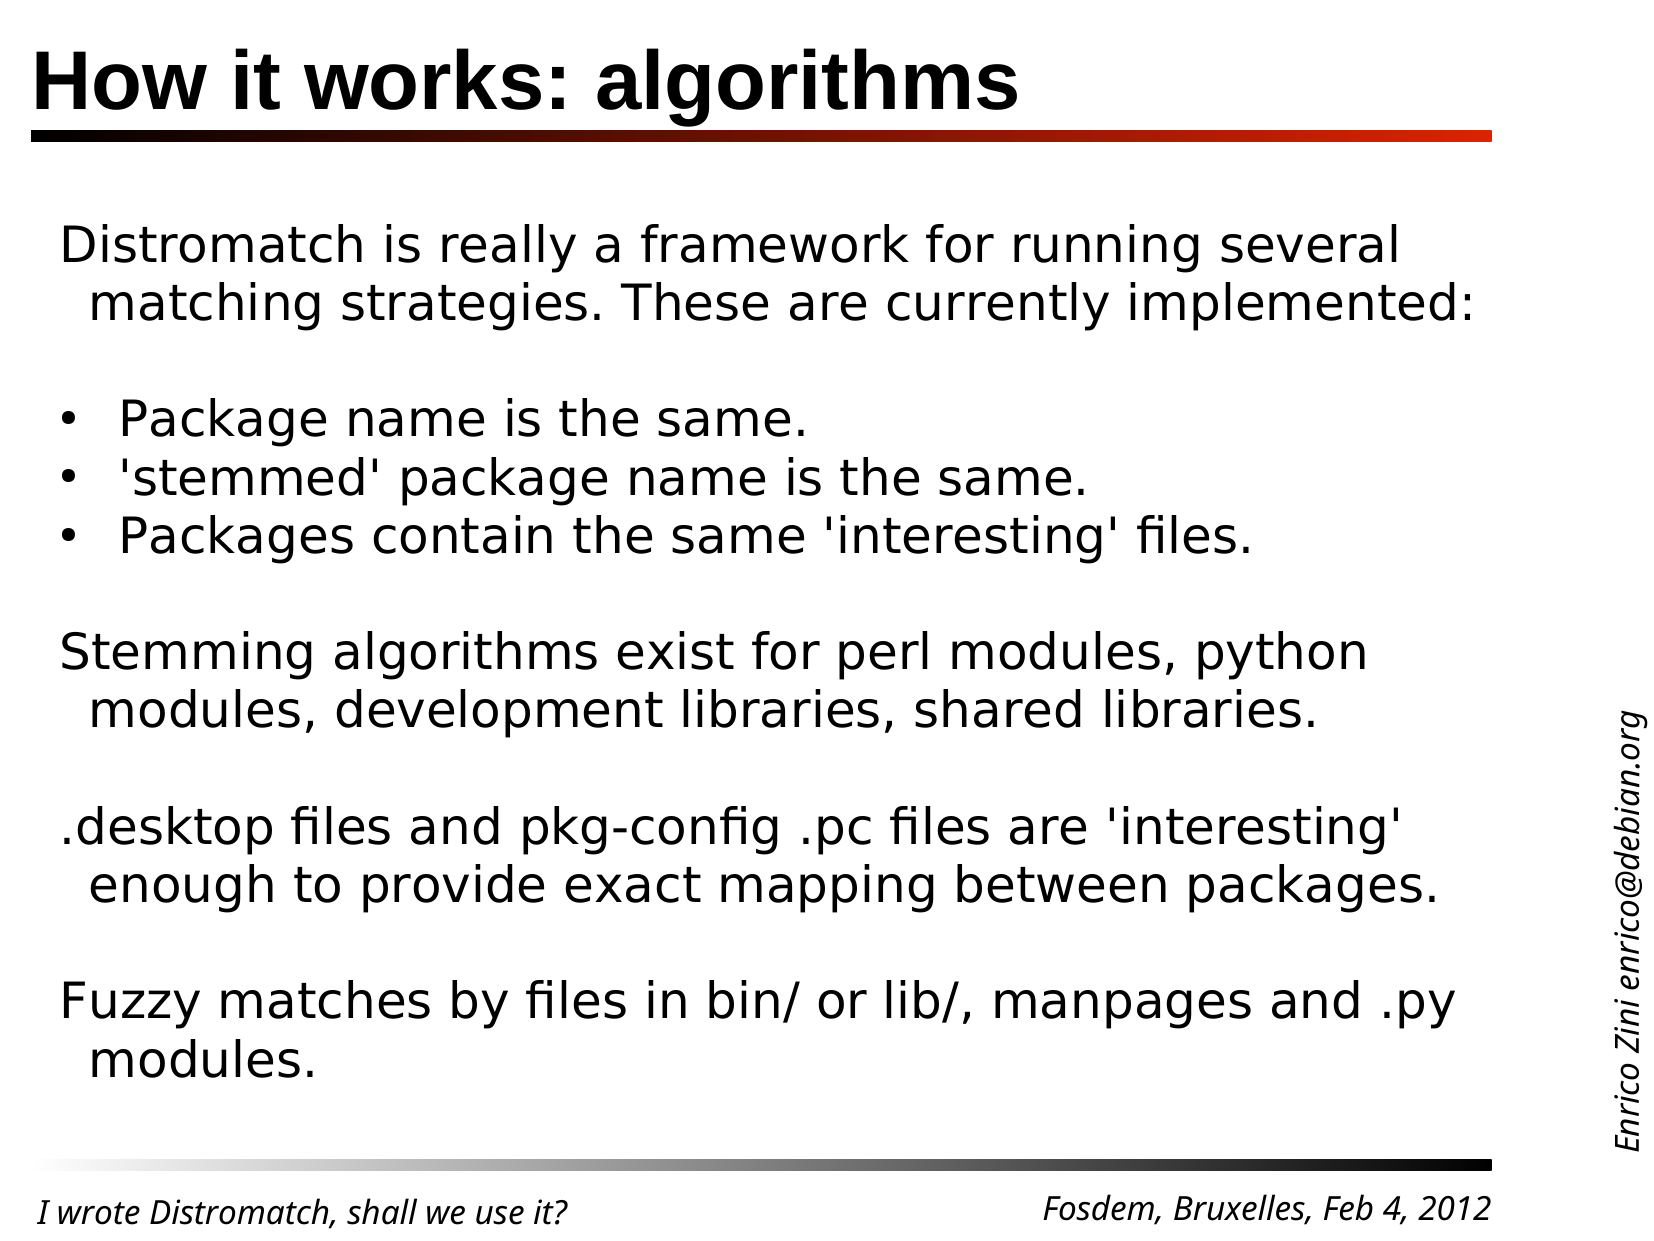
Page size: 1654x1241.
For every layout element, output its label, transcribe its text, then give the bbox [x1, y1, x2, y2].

text_box How it works: algorithms [31, 34, 1438, 168]
text_box Distromatch is really a framework for running several matching strategies. These are currently implemented: Package name is the same. 'stemmed' package name is the same. Packages contain the same 'interesting' files. Stemming algorithms exist for perl modules, python modules, development libraries, shared libraries. .desktop files and pkg-config .pc files are 'interesting' enough to provide exact mapping between packages. Fuzzy matches by files in bin/ or lib/, manpages and .py modules. [30, 215, 1507, 1090]
